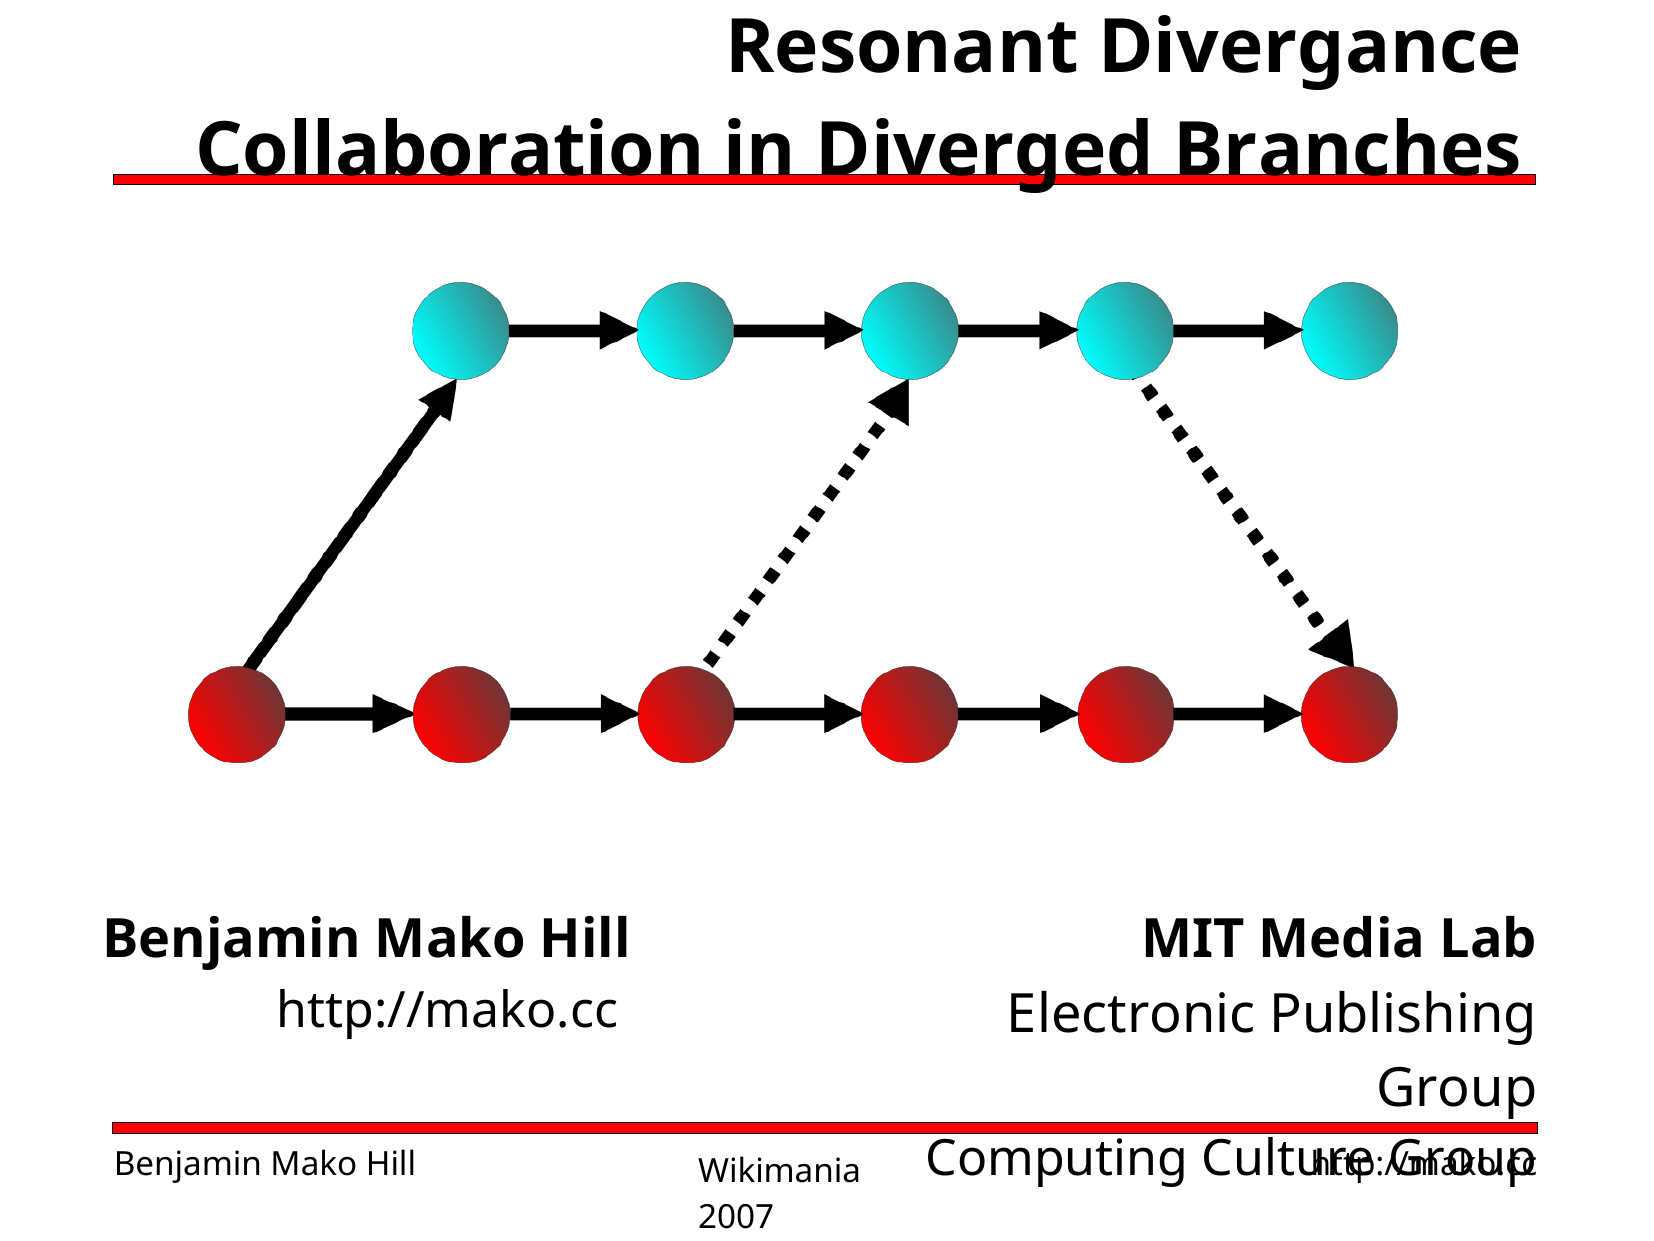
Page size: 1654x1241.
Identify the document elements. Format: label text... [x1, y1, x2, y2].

text_box MIT Media Lab Electronic Publishing Group Computing Culture Group [852, 900, 1538, 1070]
title Resonant Divergance Collaboration in Diverged Branches [110, 17, 1523, 173]
picture [188, 282, 1398, 763]
text_box Benjamin Mako Hill http://mako.cc [102, 900, 601, 1063]
